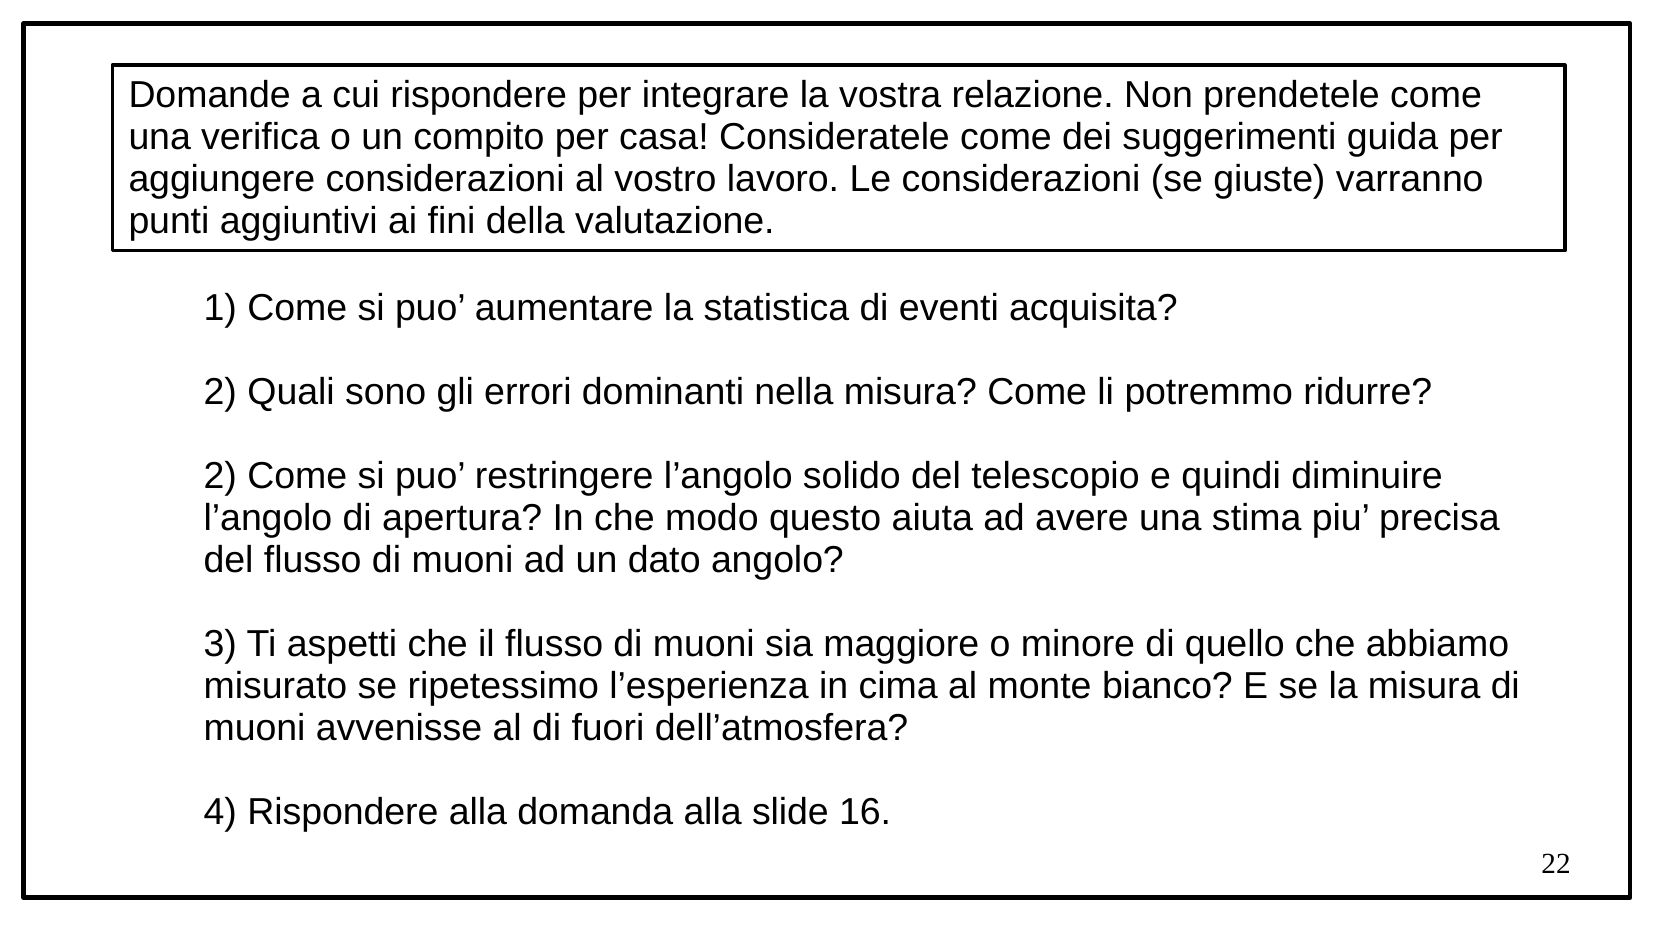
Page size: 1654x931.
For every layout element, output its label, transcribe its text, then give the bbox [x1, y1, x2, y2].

text_box Domande a cui rispondere per integrare la vostra relazione. Non prendetele come una verifica o un compito per casa! Consideratele come dei suggerimenti guida per aggiungere considerazioni al vostro lavoro. Le considerazioni (se giuste) varranno punti aggiuntivi ai fini della valutazione. [112, 64, 1565, 251]
text_box 1) Come si puo’ aumentare la statistica di eventi acquisita? 2) Quali sono gli errori dominanti nella misura? Come li potremmo ridurre? 2) Come si puo’ restringere l’angolo solido del telescopio e quindi diminuire l’angolo di apertura? In che modo questo aiuta ad avere una stima piu’ precisa del flusso di muoni ad un dato angolo? 3) Ti aspetti che il flusso di muoni sia maggiore o minore di quello che abbiamo misurato se ripetessimo l’esperienza in cima al monte bianco? E se la misura di muoni avvenisse al di fuori dell’atmosfera? 4) Rispondere alla domanda alla slide 16. [188, 279, 1548, 882]
